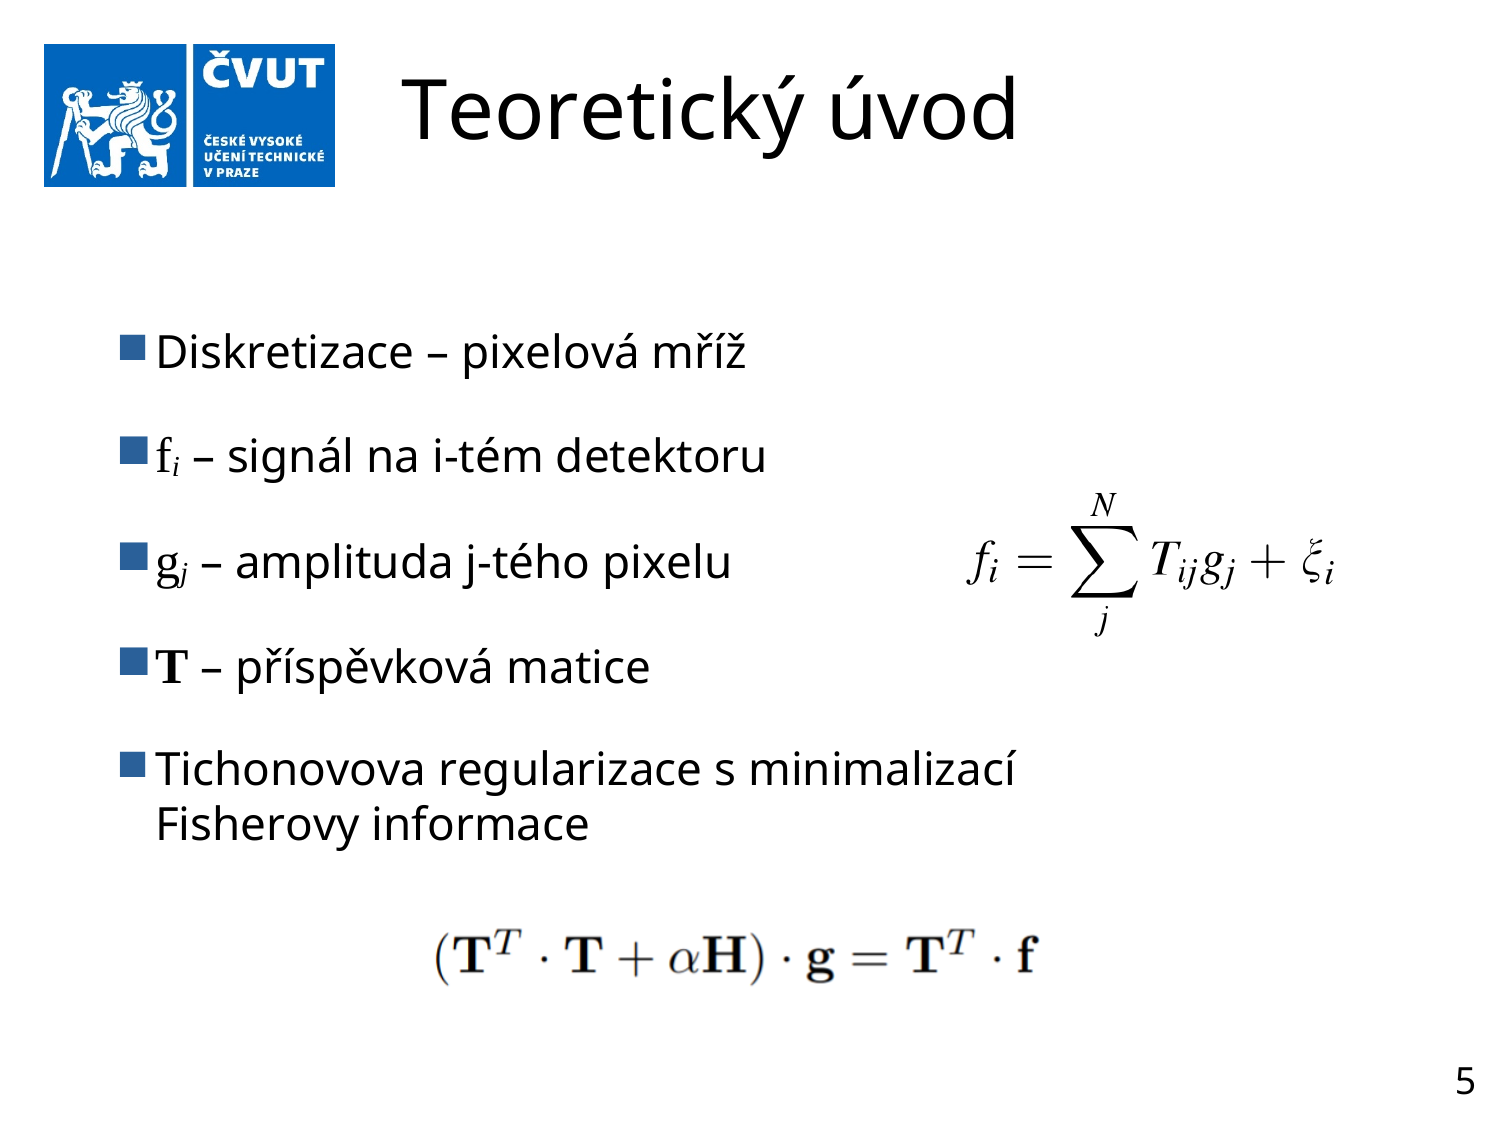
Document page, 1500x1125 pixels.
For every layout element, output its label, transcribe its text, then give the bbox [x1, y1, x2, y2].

picture [423, 925, 1066, 991]
picture [44, 44, 335, 187]
title Teoretický úvod [386, 60, 1291, 180]
text_box Diskretizace – pixelová mříž fi – signál na i-tém detektoru gj – amplituda j-tého pixelu T – příspěvková matice Tichonovova regularizace s minimalizací Fisherovy informace [105, 314, 1141, 1079]
picture [954, 479, 1336, 639]
text_box <number> [1440, 1050, 1500, 1125]
